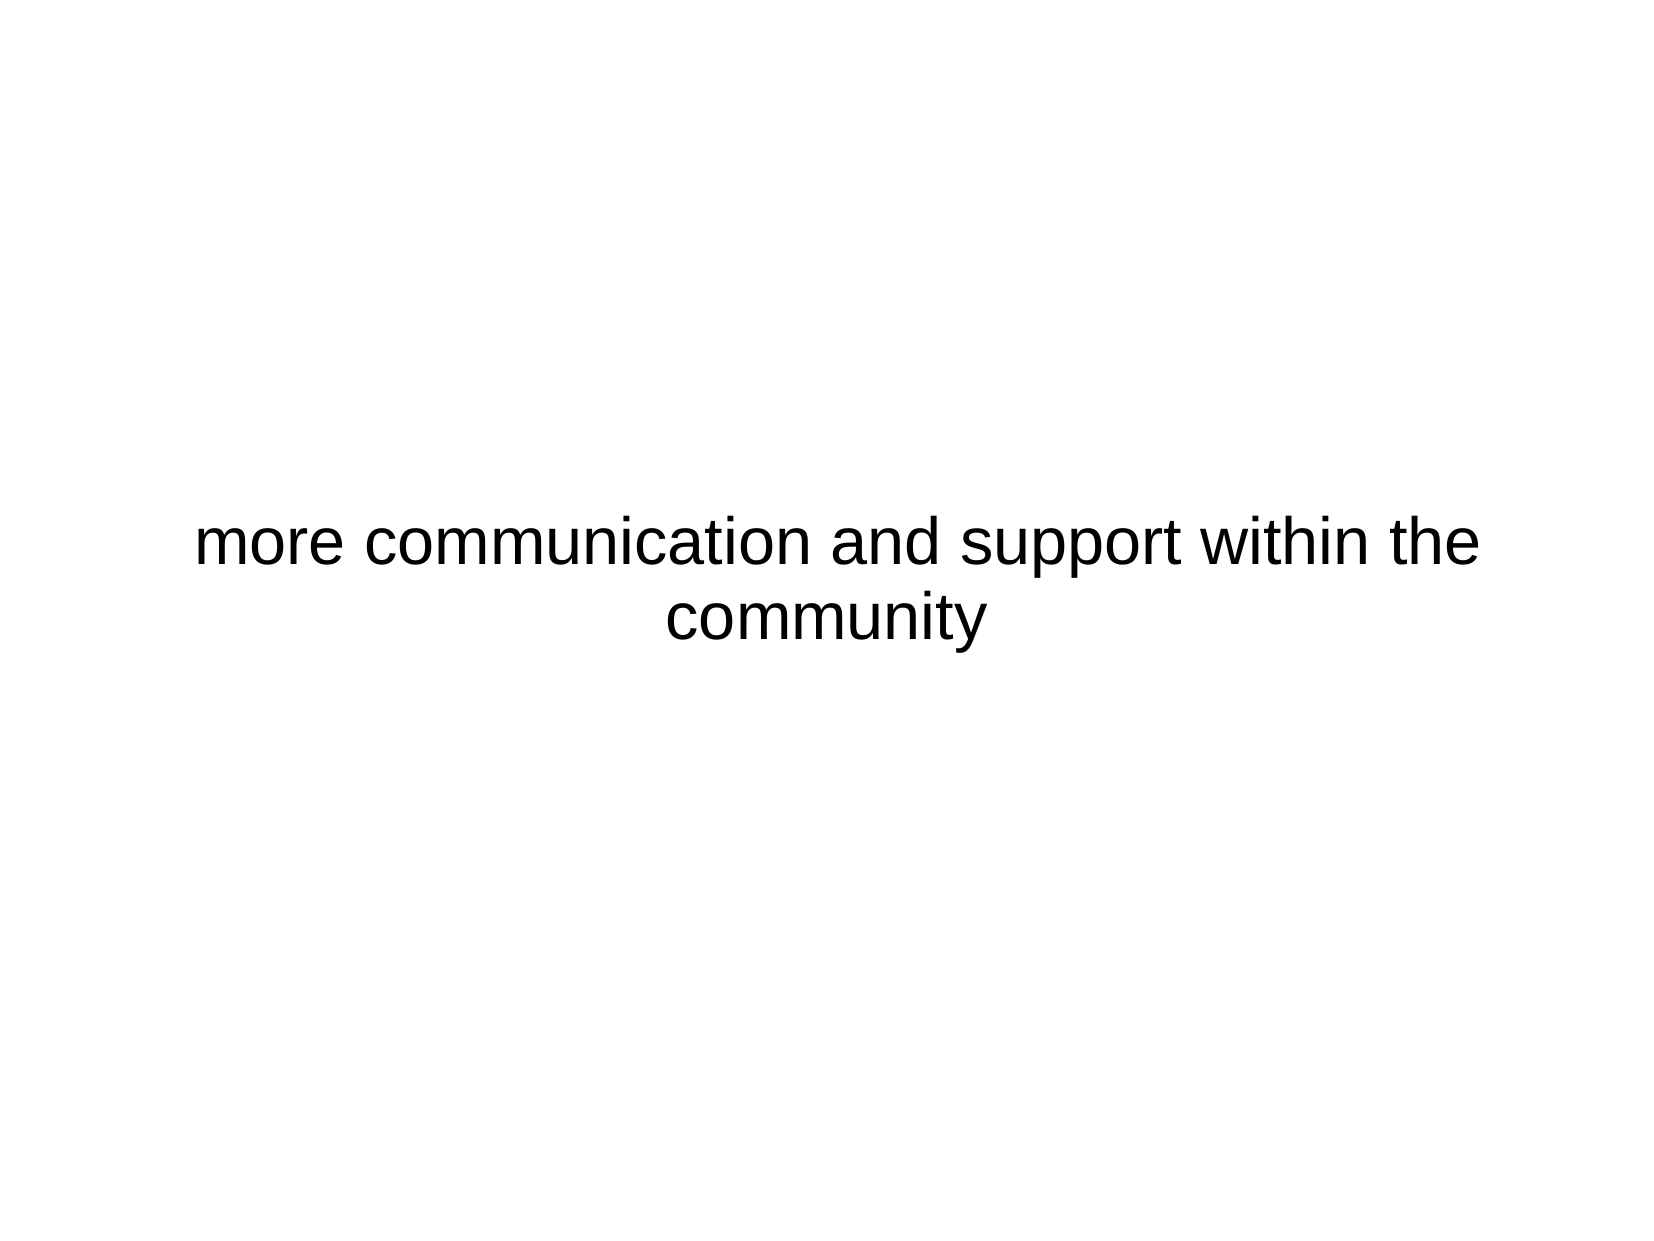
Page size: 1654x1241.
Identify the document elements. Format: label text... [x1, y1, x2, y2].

subtitle more communication and support within the community [82, 49, 1571, 1109]
